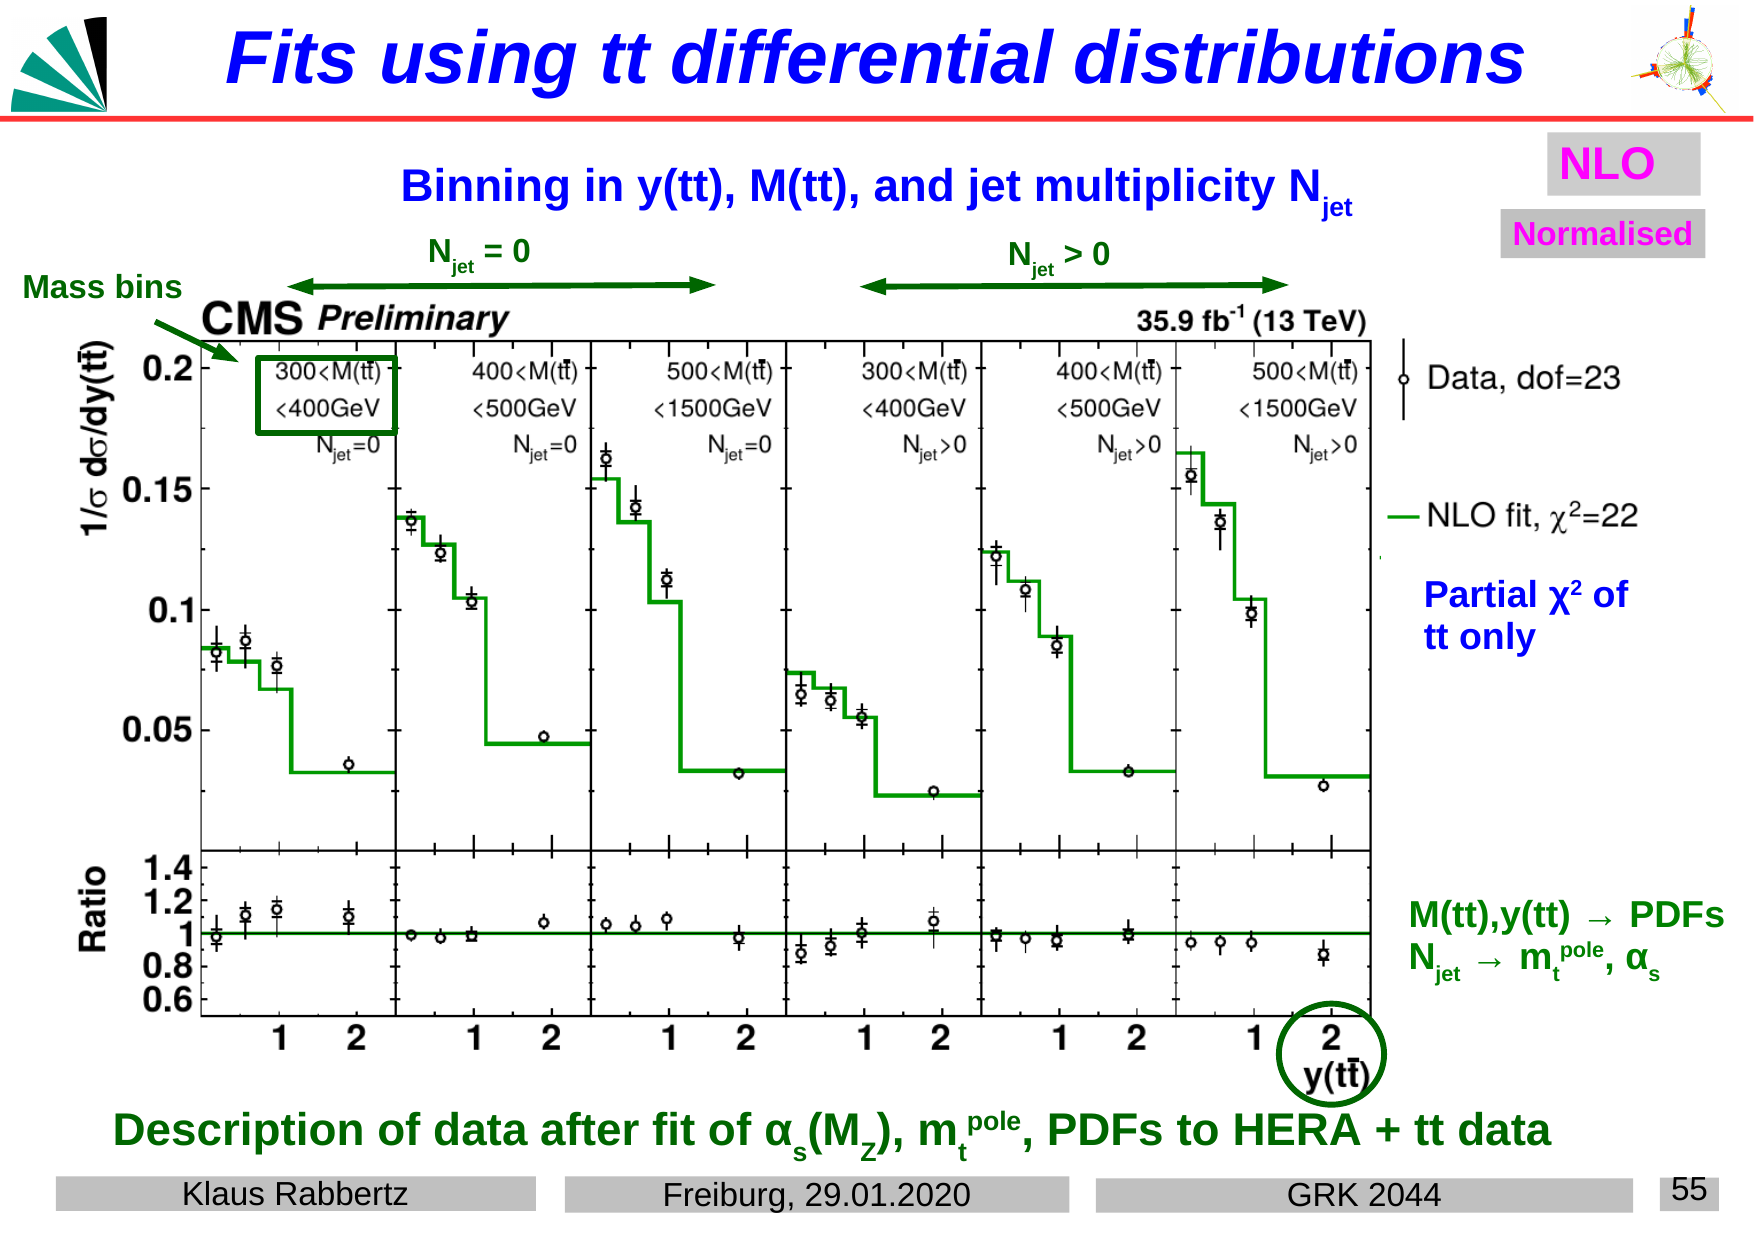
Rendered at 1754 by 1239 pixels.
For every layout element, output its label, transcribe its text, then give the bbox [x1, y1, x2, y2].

picture [1365, 1081, 1381, 1098]
text_box Binning in y(tt), M(tt), and jet multiplicity Njet [388, 153, 1365, 228]
text_box NLO [1547, 132, 1701, 196]
picture [1282, 1007, 1381, 1098]
text_box Mass bins [10, 262, 195, 312]
picture [11, 17, 107, 113]
text_box Njet > 0 [996, 229, 1123, 287]
text_box Normalised [1500, 209, 1706, 259]
text_box Partial χ2 of tt only [1412, 567, 1641, 664]
picture [1383, 324, 1650, 540]
title Fits using tt differential distributions [129, 0, 1545, 114]
text_box Description of data after fit of αs(MZ), mtpole, PDFs to HERA + tt data [100, 1098, 1564, 1173]
text_box Njet = 0 [416, 226, 543, 284]
picture [72, 295, 1381, 1105]
picture [1631, 5, 1739, 113]
text_box M(tt),y(tt) → PDFs Njet → mtpole, αs [1396, 887, 1738, 993]
